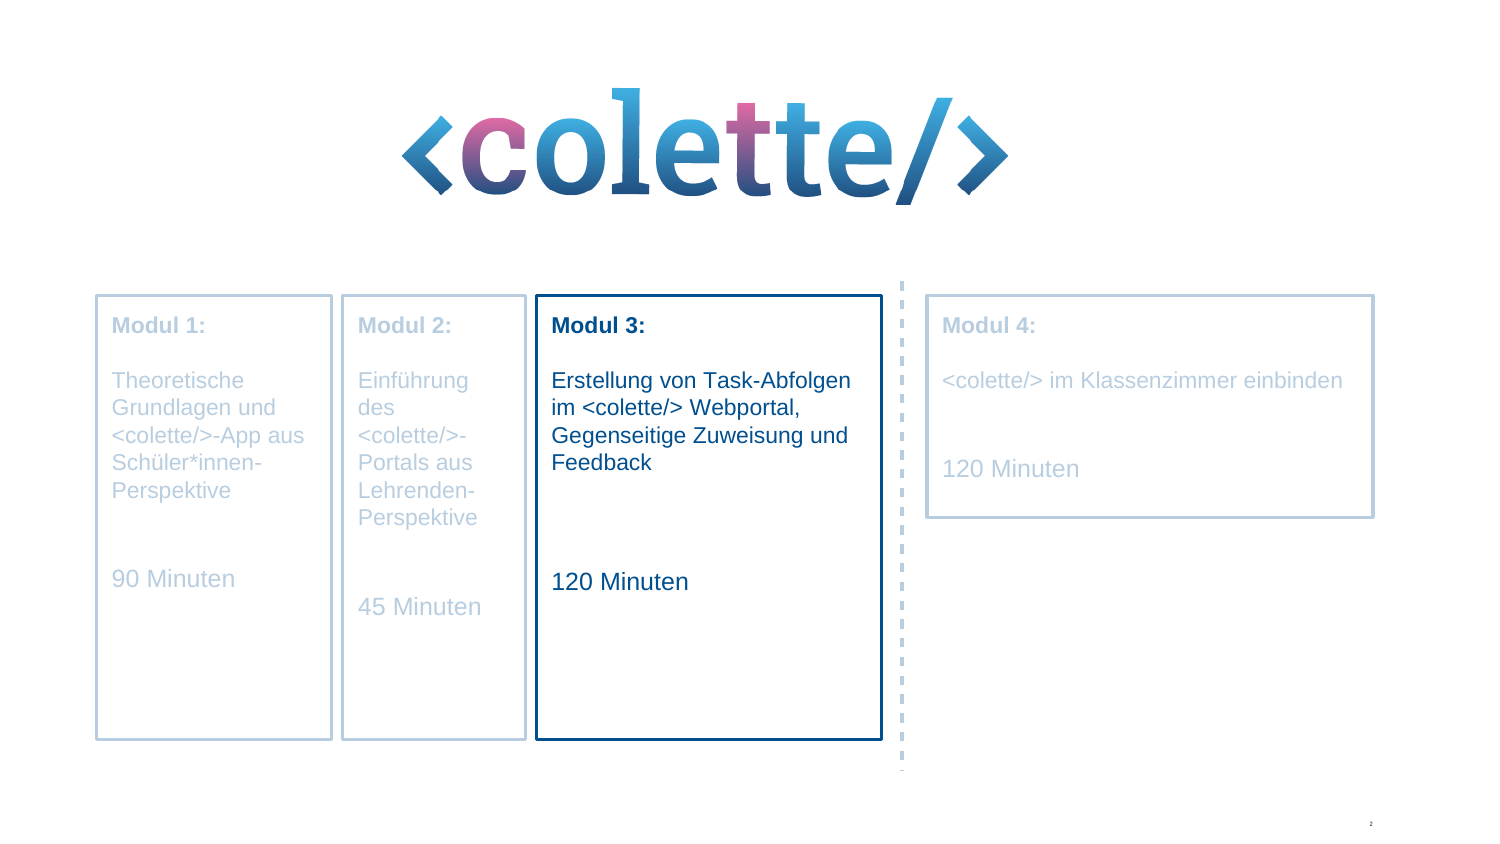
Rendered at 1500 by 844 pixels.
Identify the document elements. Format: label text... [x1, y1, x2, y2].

text_box [82, 253, 528, 782]
text_box ‹#› [1364, 819, 1478, 833]
picture [306, 13, 1103, 279]
text_box [893, 262, 1424, 791]
text_box Modul 3: Erstellung von Task-Abfolgen im <colette/> Webportal, Gegenseitige Zuweisung und Feedback 120 Minuten [536, 295, 882, 740]
